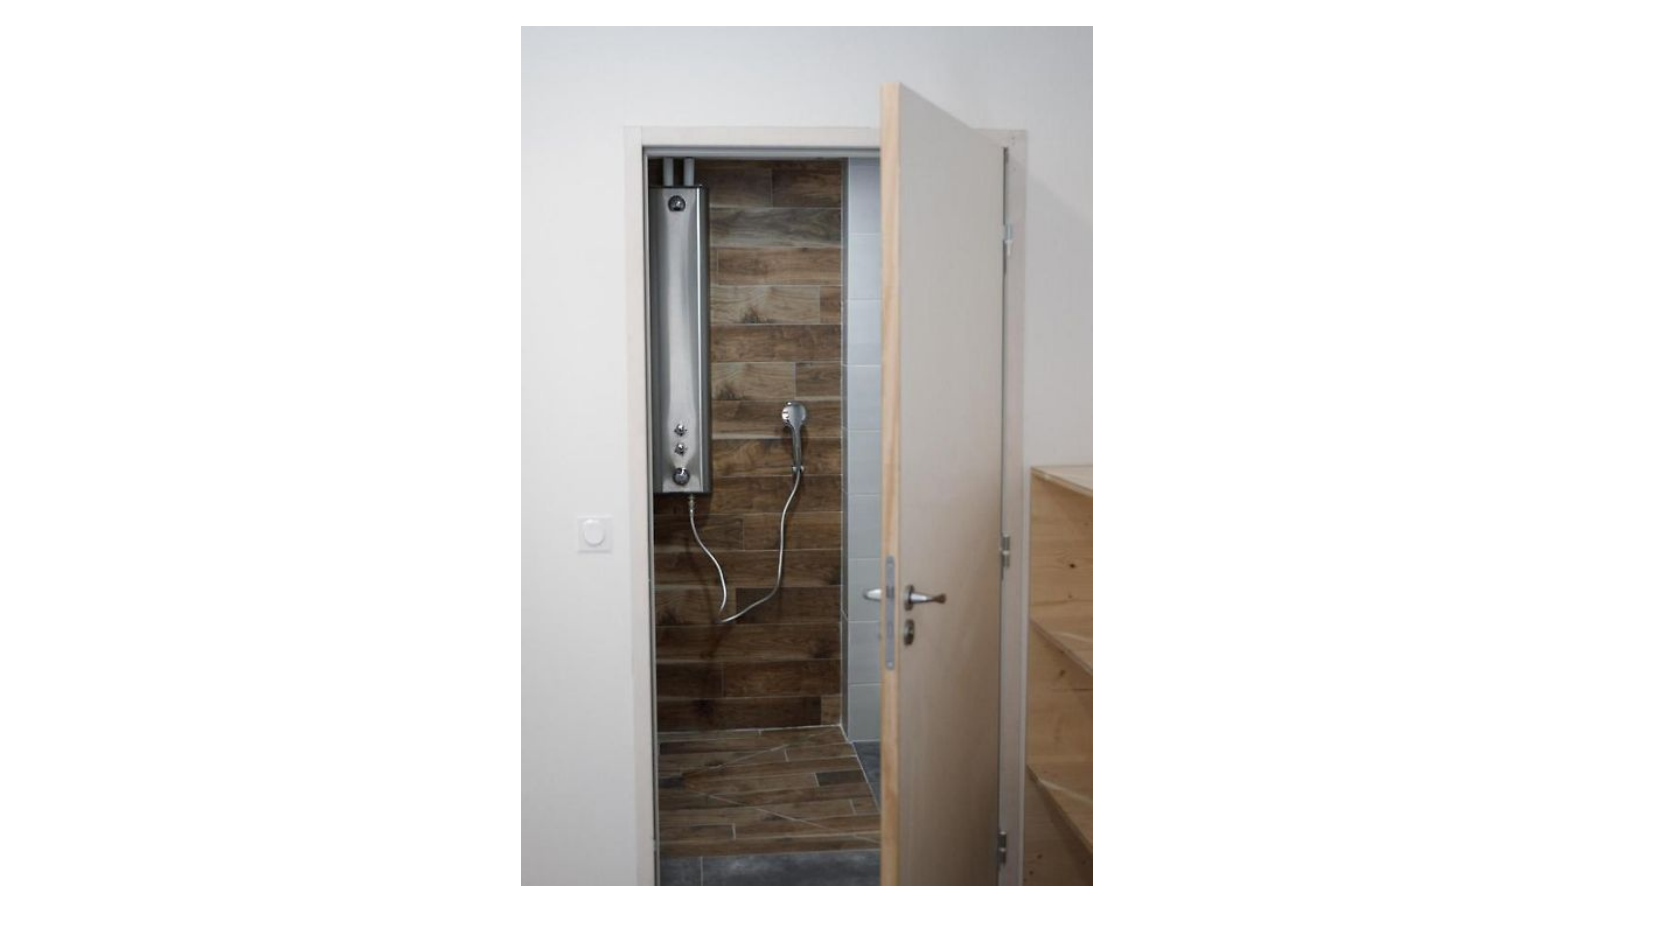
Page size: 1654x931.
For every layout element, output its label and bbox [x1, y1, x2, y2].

picture [521, 26, 1093, 886]
